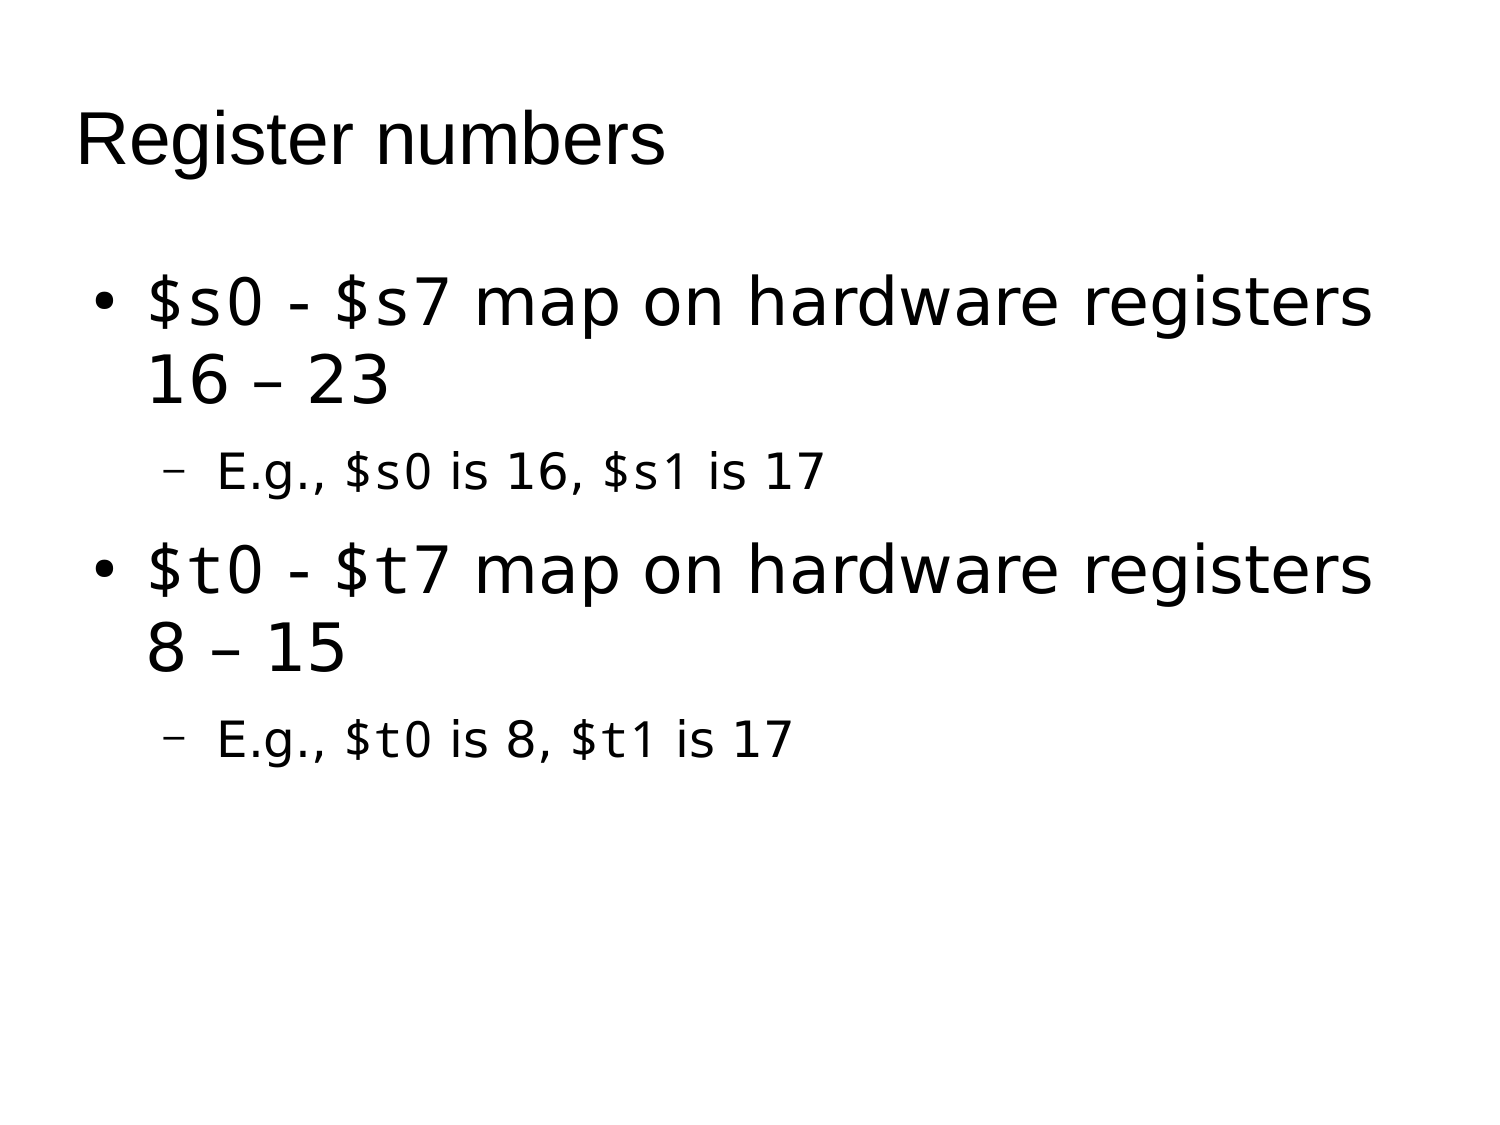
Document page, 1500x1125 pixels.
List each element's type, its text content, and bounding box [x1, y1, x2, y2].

title Register numbers [75, 44, 1425, 233]
list $s0 - $s7 map on hardware registers 16 – 23 E.g., $s0 is 16, $s1 is 17 $t0 - $t7 map on hardware registers 8 – 15 E.g., $t0 is 8, $t1 is 17 [75, 263, 1425, 916]
